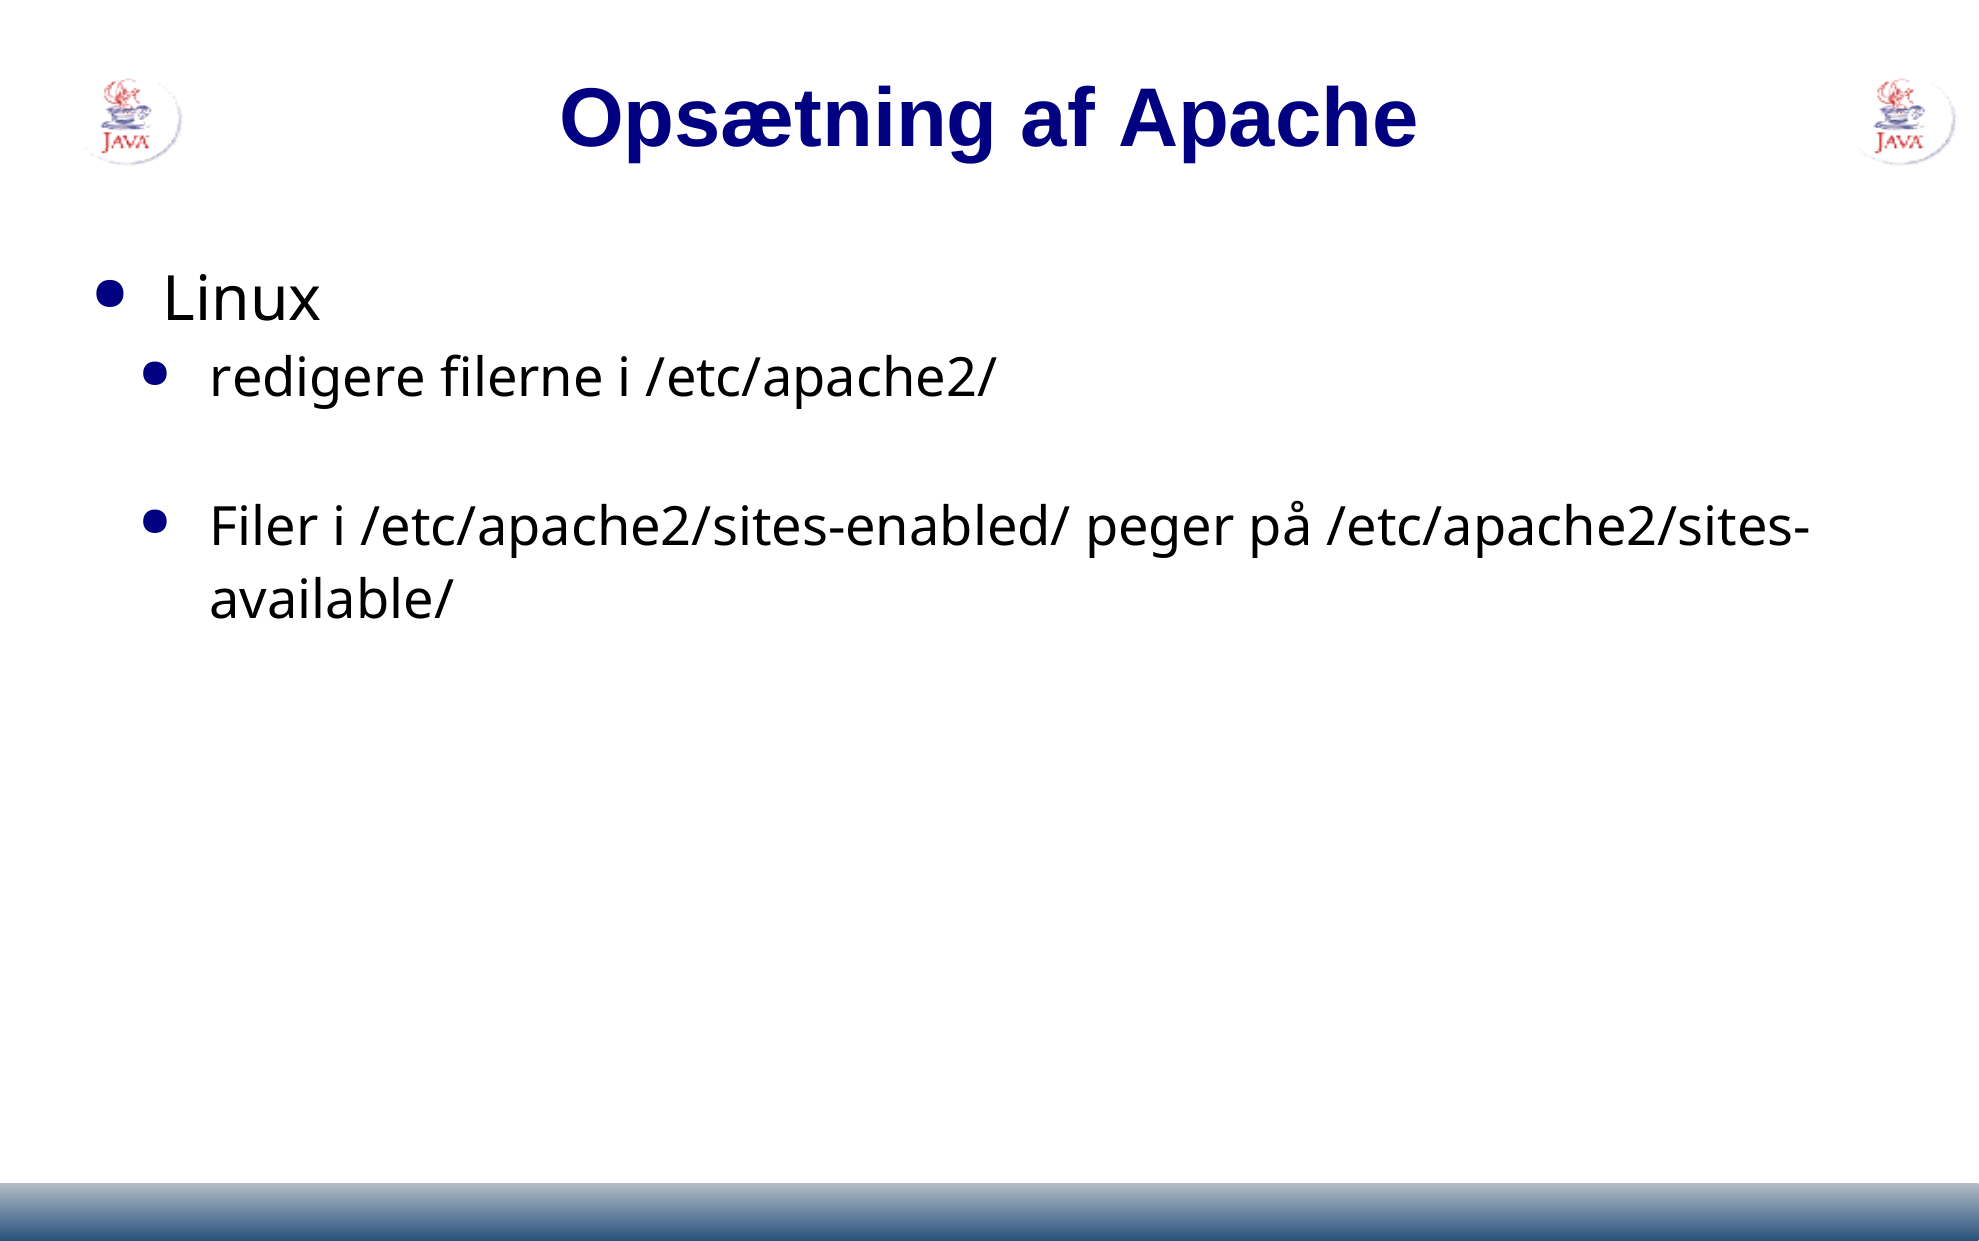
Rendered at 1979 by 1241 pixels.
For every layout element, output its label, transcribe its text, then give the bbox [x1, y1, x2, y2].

picture [1842, 71, 1961, 169]
picture [69, 71, 142, 169]
title Opsætning af Apache [142, 14, 1835, 222]
list Linux redigere filerne i /etc/apache2/ Filer i /etc/apache2/sites-enabled/ peger på /etc/apache2/sites-available/ [79, 253, 1900, 1154]
